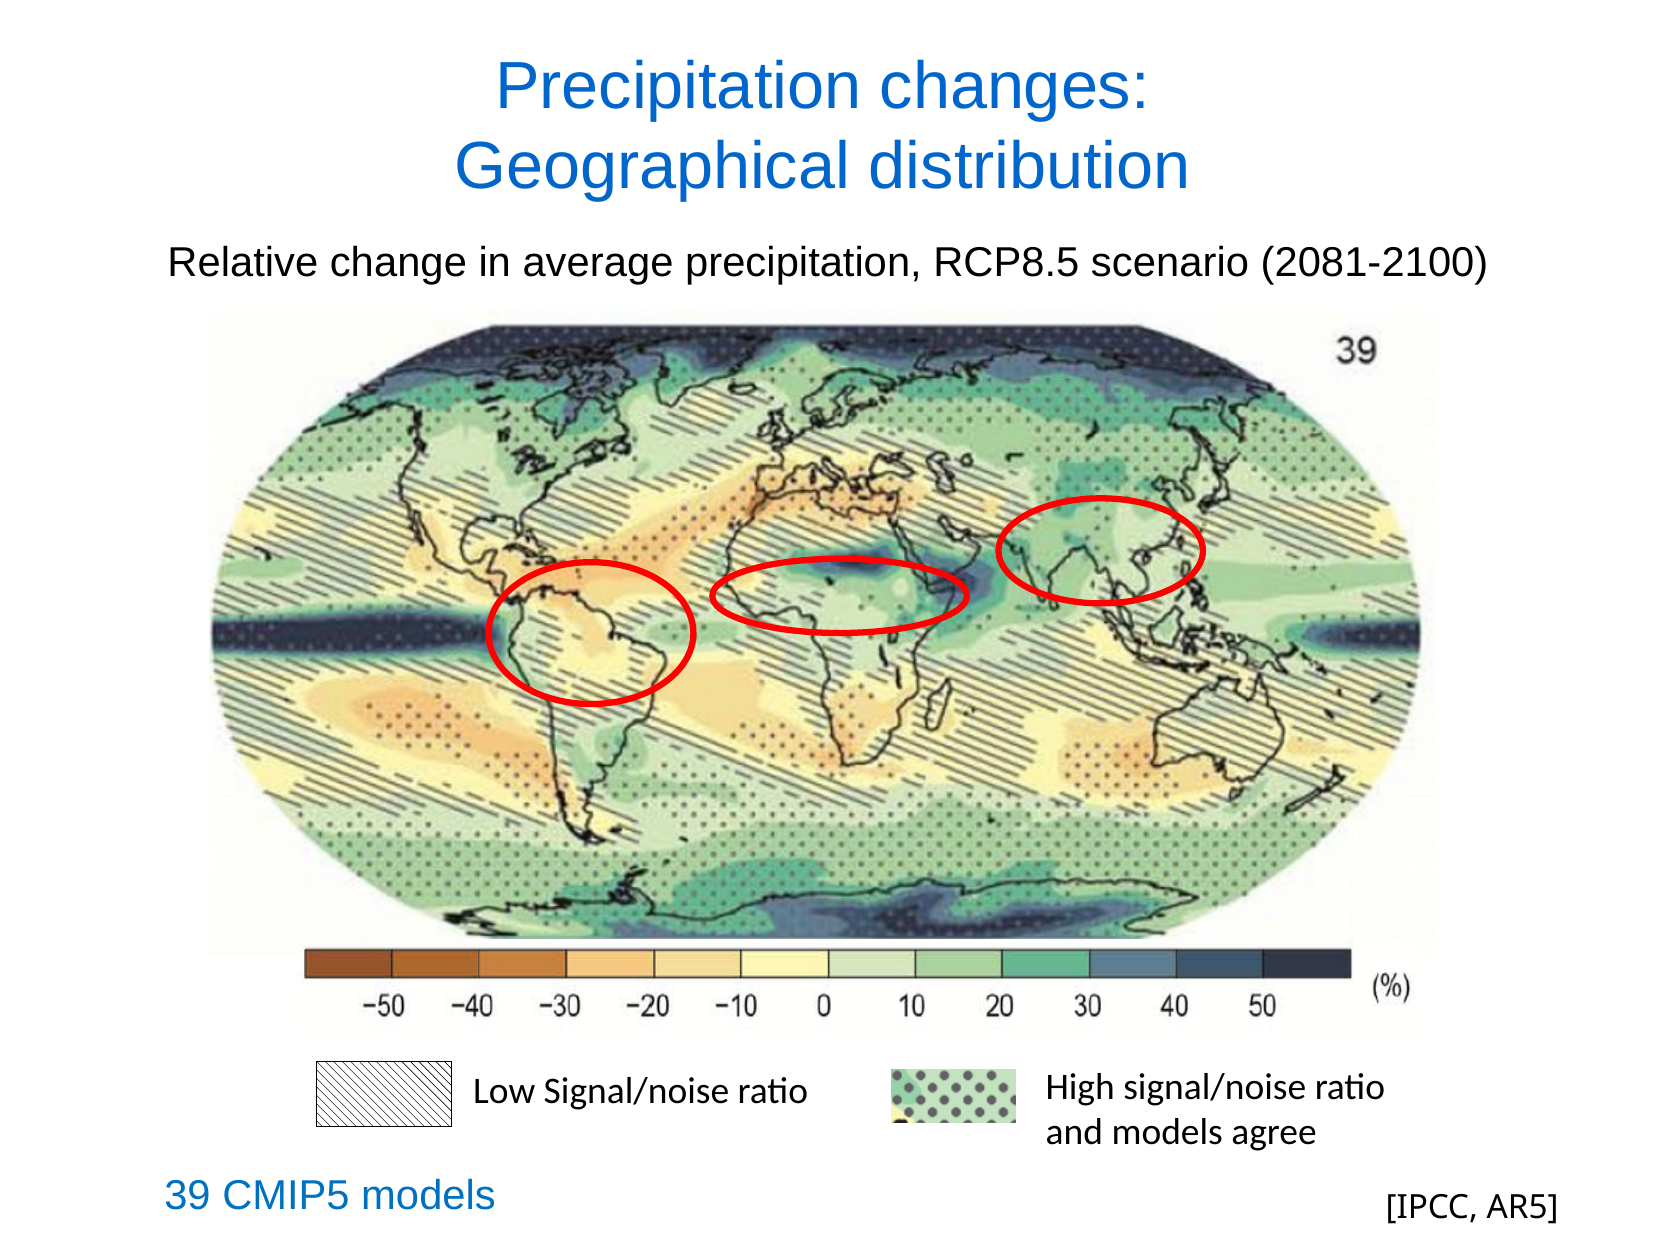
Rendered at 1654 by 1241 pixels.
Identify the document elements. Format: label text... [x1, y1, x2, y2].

picture [891, 1069, 1016, 1123]
text_box [316, 1061, 452, 1127]
picture [209, 311, 1436, 1035]
text_box High signal/noise ratio and models agree [1030, 1053, 1448, 1160]
text_box Relative change in average precipitation, RCP8.5 scenario (2081-2100) [78, 227, 1579, 293]
text_box Precipitation changes: Geographical distribution [94, 34, 1551, 210]
text_box [IPCC, AR5] [1370, 1178, 1640, 1239]
text_box Low Signal/noise ratio [458, 1058, 824, 1119]
text_box 39 CMIP5 models [50, 1160, 611, 1238]
